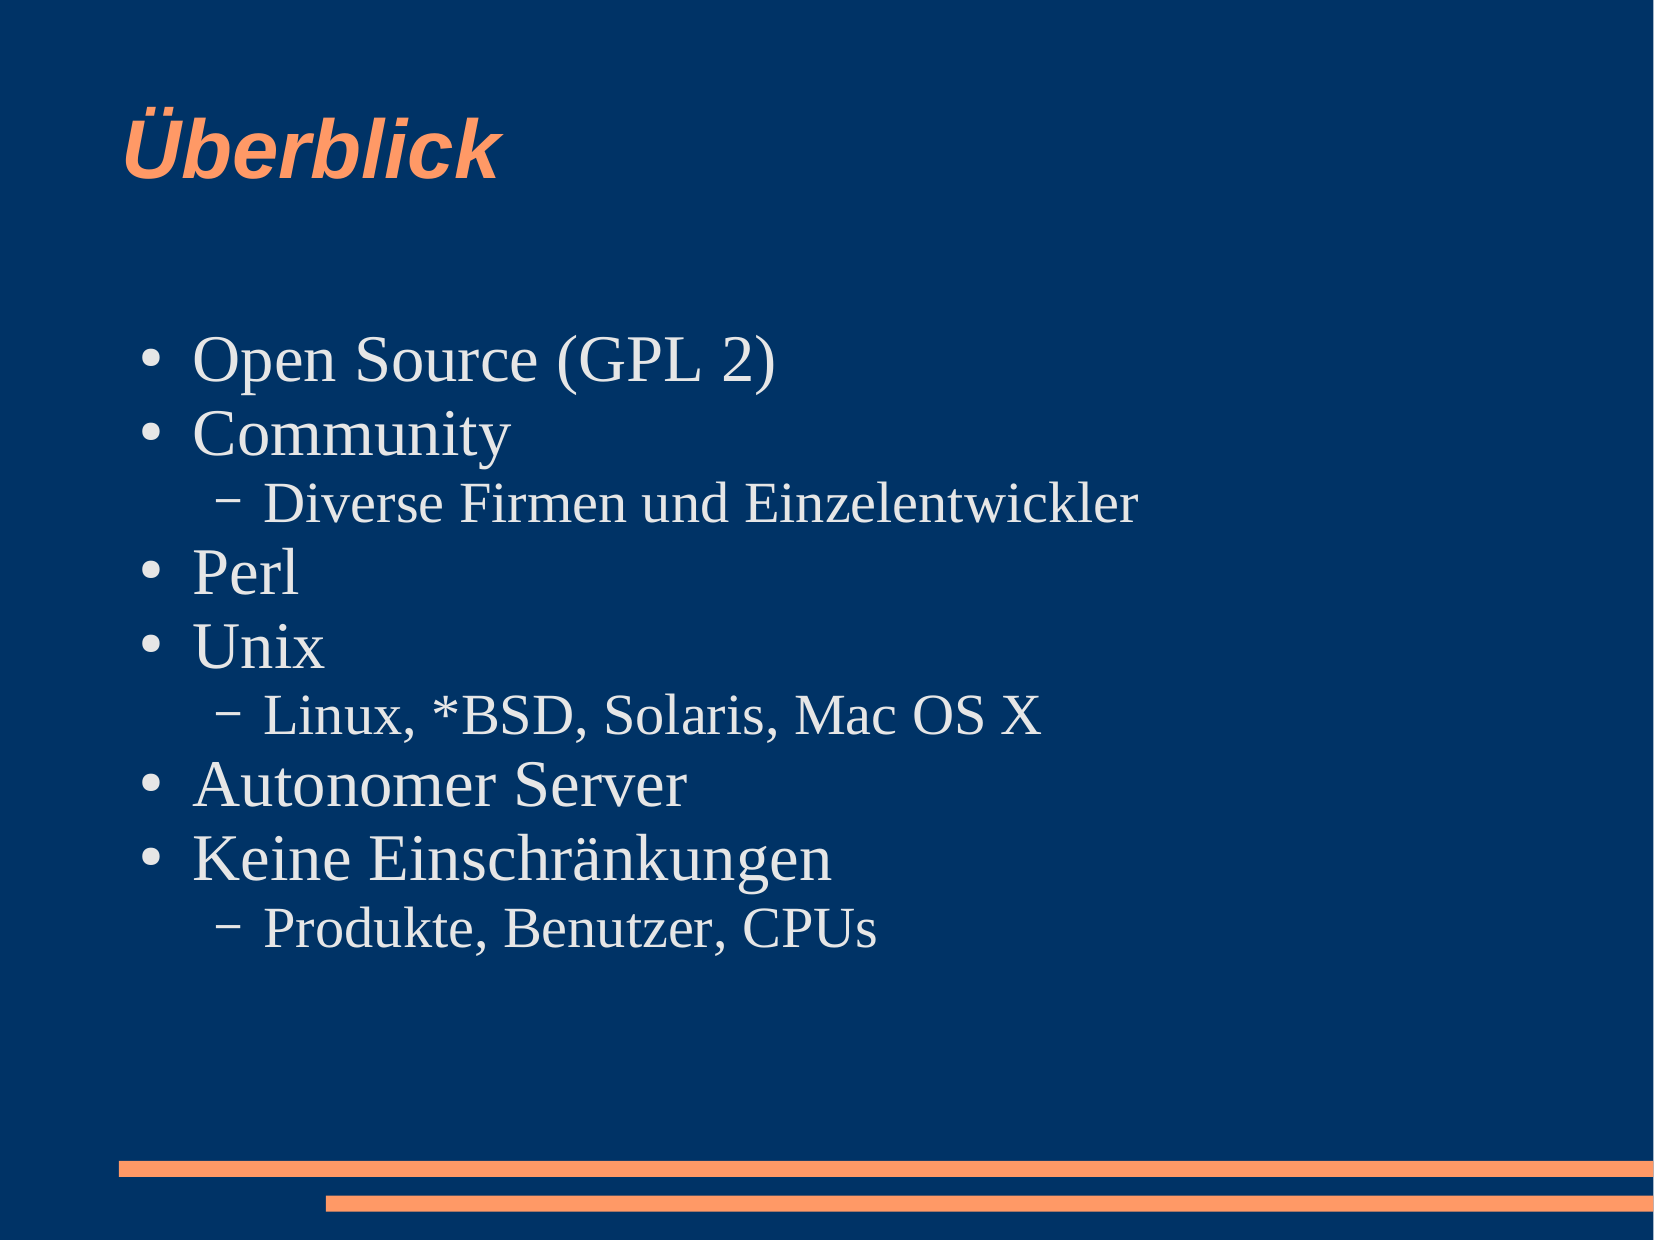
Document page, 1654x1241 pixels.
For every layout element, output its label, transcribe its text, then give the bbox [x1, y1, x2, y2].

list Open Source (GPL 2) Community Diverse Firmen und Einzelentwickler Perl Unix Linux, *BSD, Solaris, Mac OS X Autonomer Server Keine Einschränkungen Produkte, Benutzer, CPUs [121, 322, 1561, 1118]
title Überblick [121, 46, 1534, 254]
